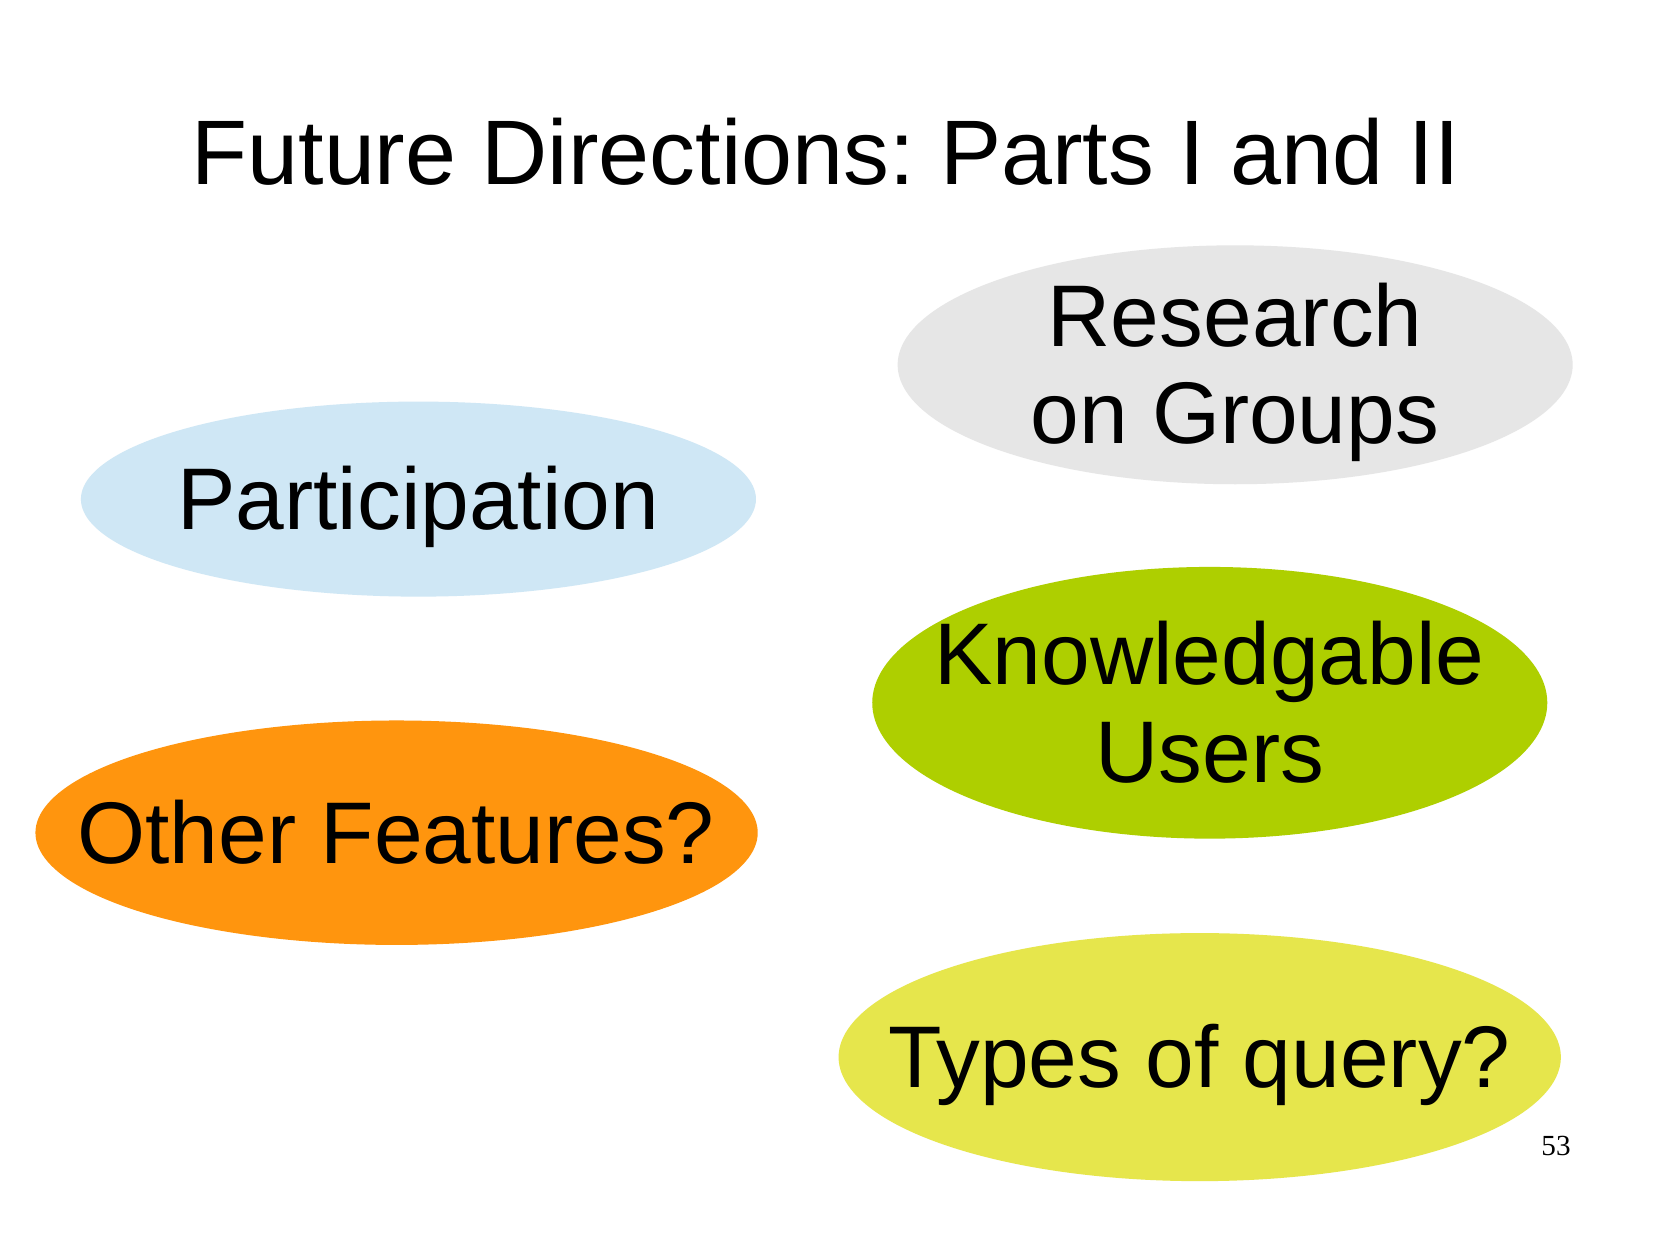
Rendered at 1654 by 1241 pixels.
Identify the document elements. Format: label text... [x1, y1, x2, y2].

text_box Other Features? [35, 720, 758, 945]
text_box Participation [80, 401, 756, 597]
text_box Types of query? [838, 933, 1561, 1182]
text_box Knowledgable Users [872, 566, 1548, 839]
title Future Directions: Parts I and II [82, 49, 1571, 257]
text_box Research on Groups [897, 245, 1573, 485]
